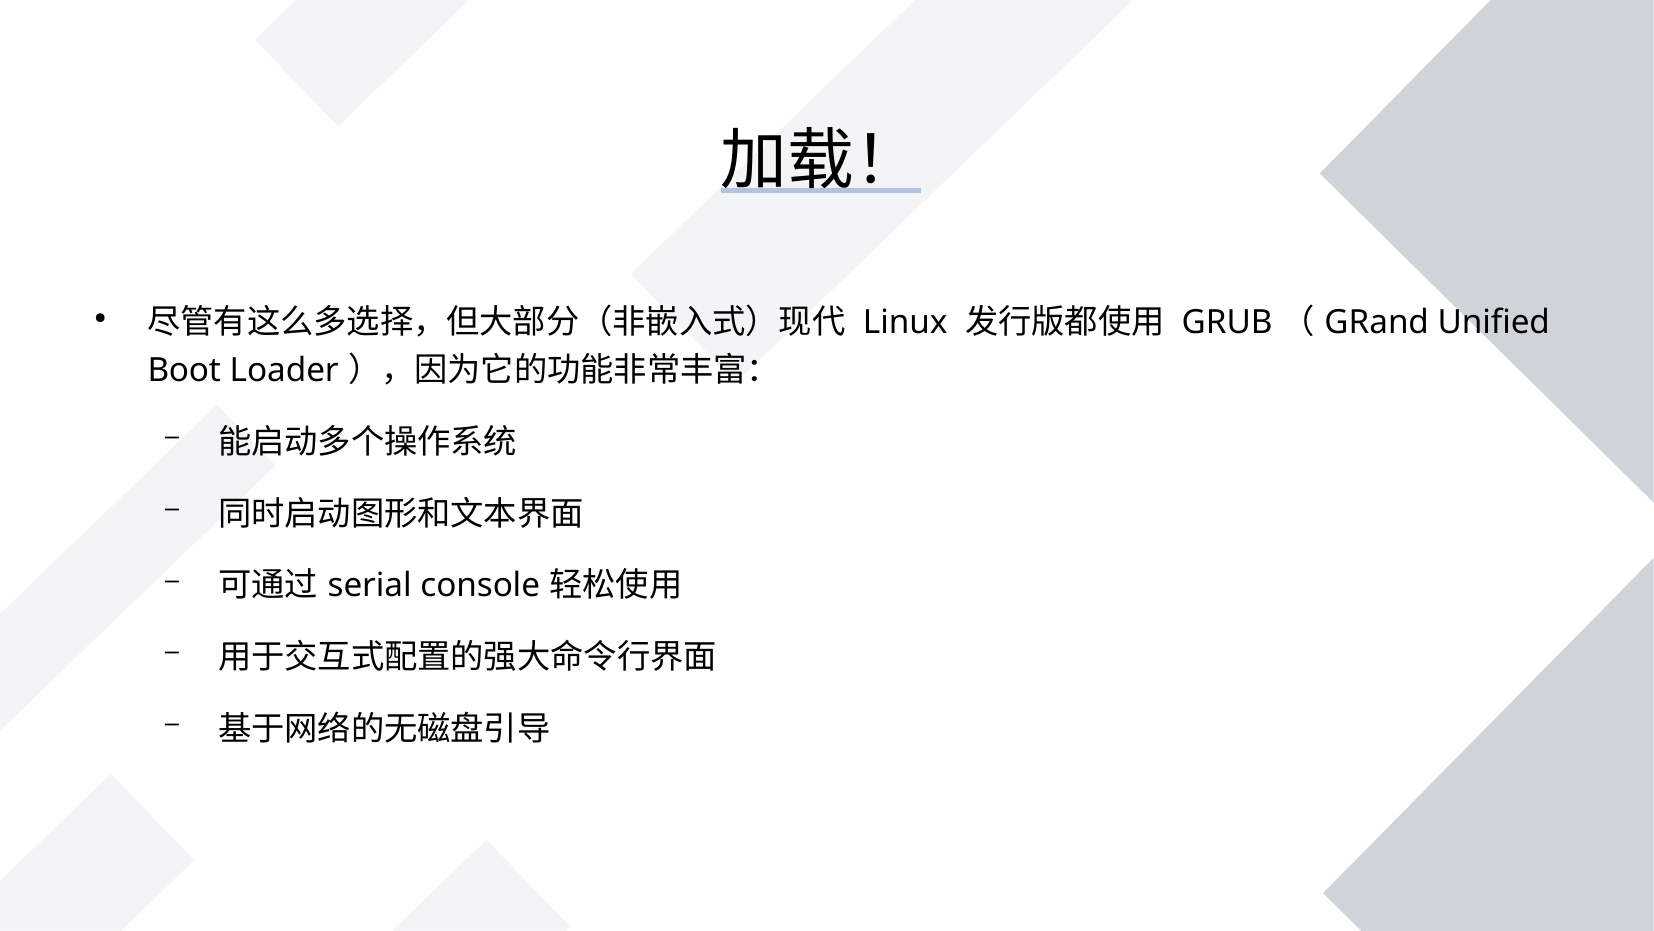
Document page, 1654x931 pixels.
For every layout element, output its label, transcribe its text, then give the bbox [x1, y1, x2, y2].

title 加载！ [76, 76, 1565, 232]
list 尽管有这么多选择，但大部分（非嵌入式）现代 Linux 发行版都使用 GRUB（GRand Unified Boot Loader），因为它的功能非常丰富： 能启动多个操作系统 同时启动图形和文本界面 可通过serial console轻松使用 用于交互式配置的强大命令行界面 基于网络的无磁盘引导 [76, 295, 1565, 835]
